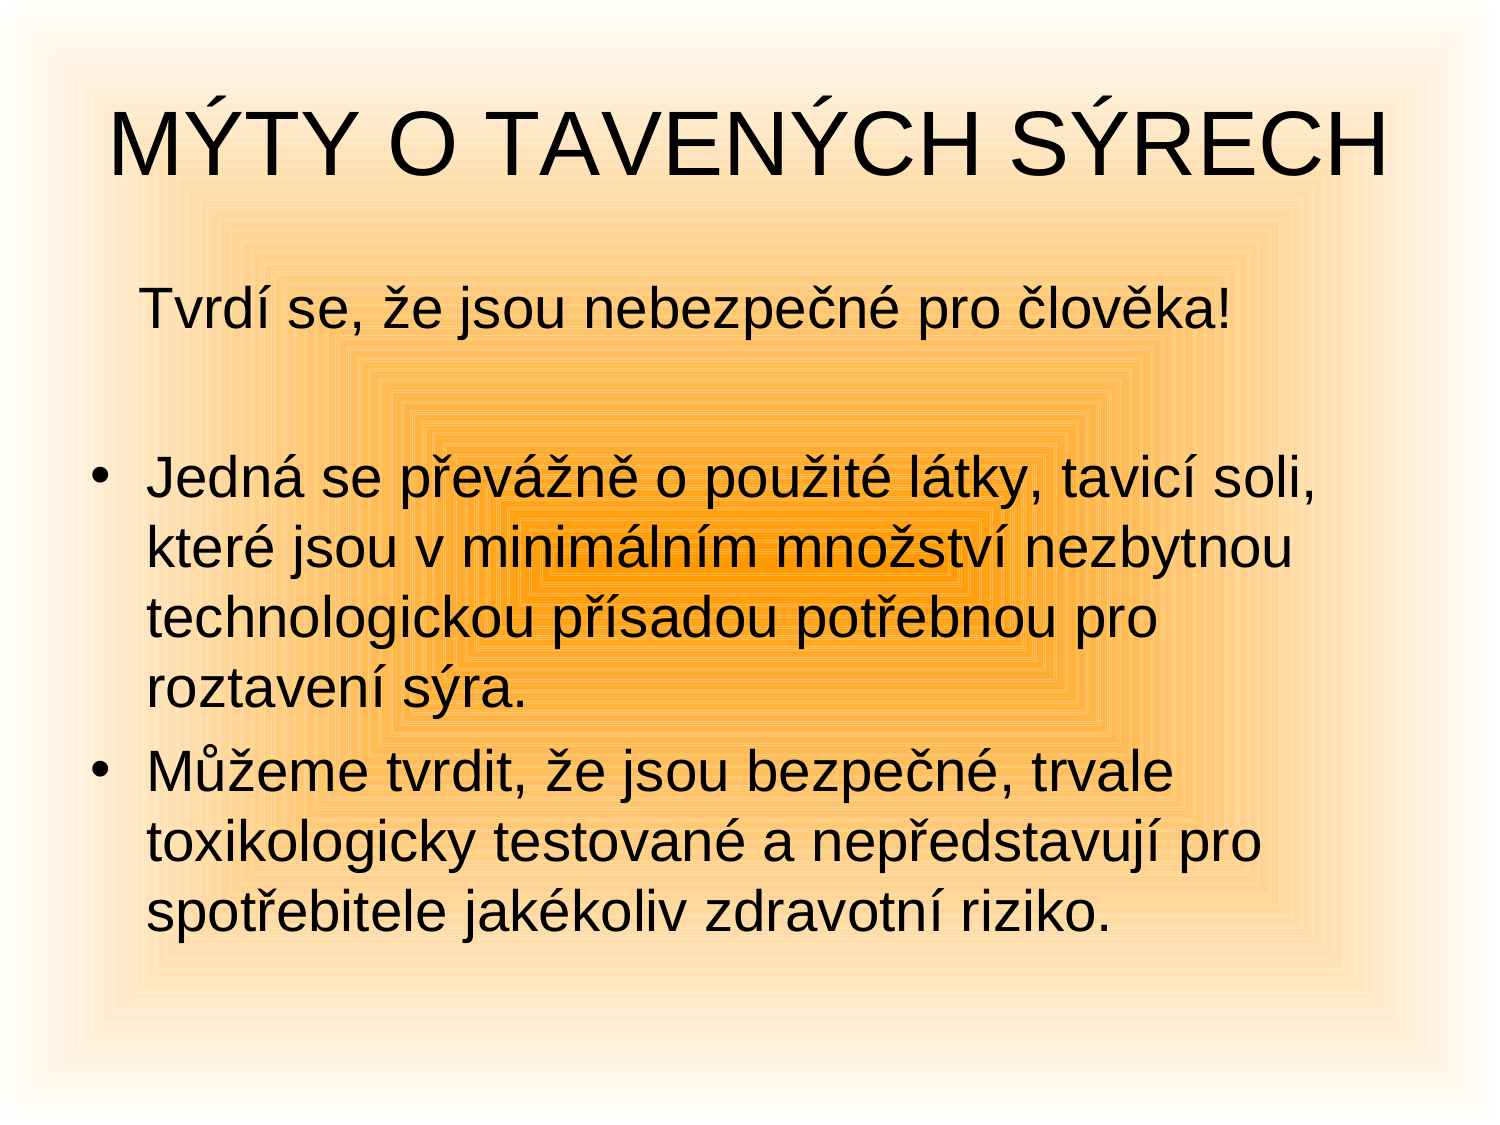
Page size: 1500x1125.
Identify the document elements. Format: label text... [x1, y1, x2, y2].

title MÝTY O TAVENÝCH SÝRECH [75, 45, 1426, 233]
list Tvrdí se, že jsou nebezpečné pro člověka! Jedná se převážně o použité látky, tavicí soli, které jsou v minimálním množství nezbytnou technologickou přísadou potřebnou pro roztavení sýra. Můžeme tvrdit, že jsou bezpečné, trvale toxikologicky testované a nepředstavují pro spotřebitele jakékoliv zdravotní riziko. [75, 262, 1426, 1006]
